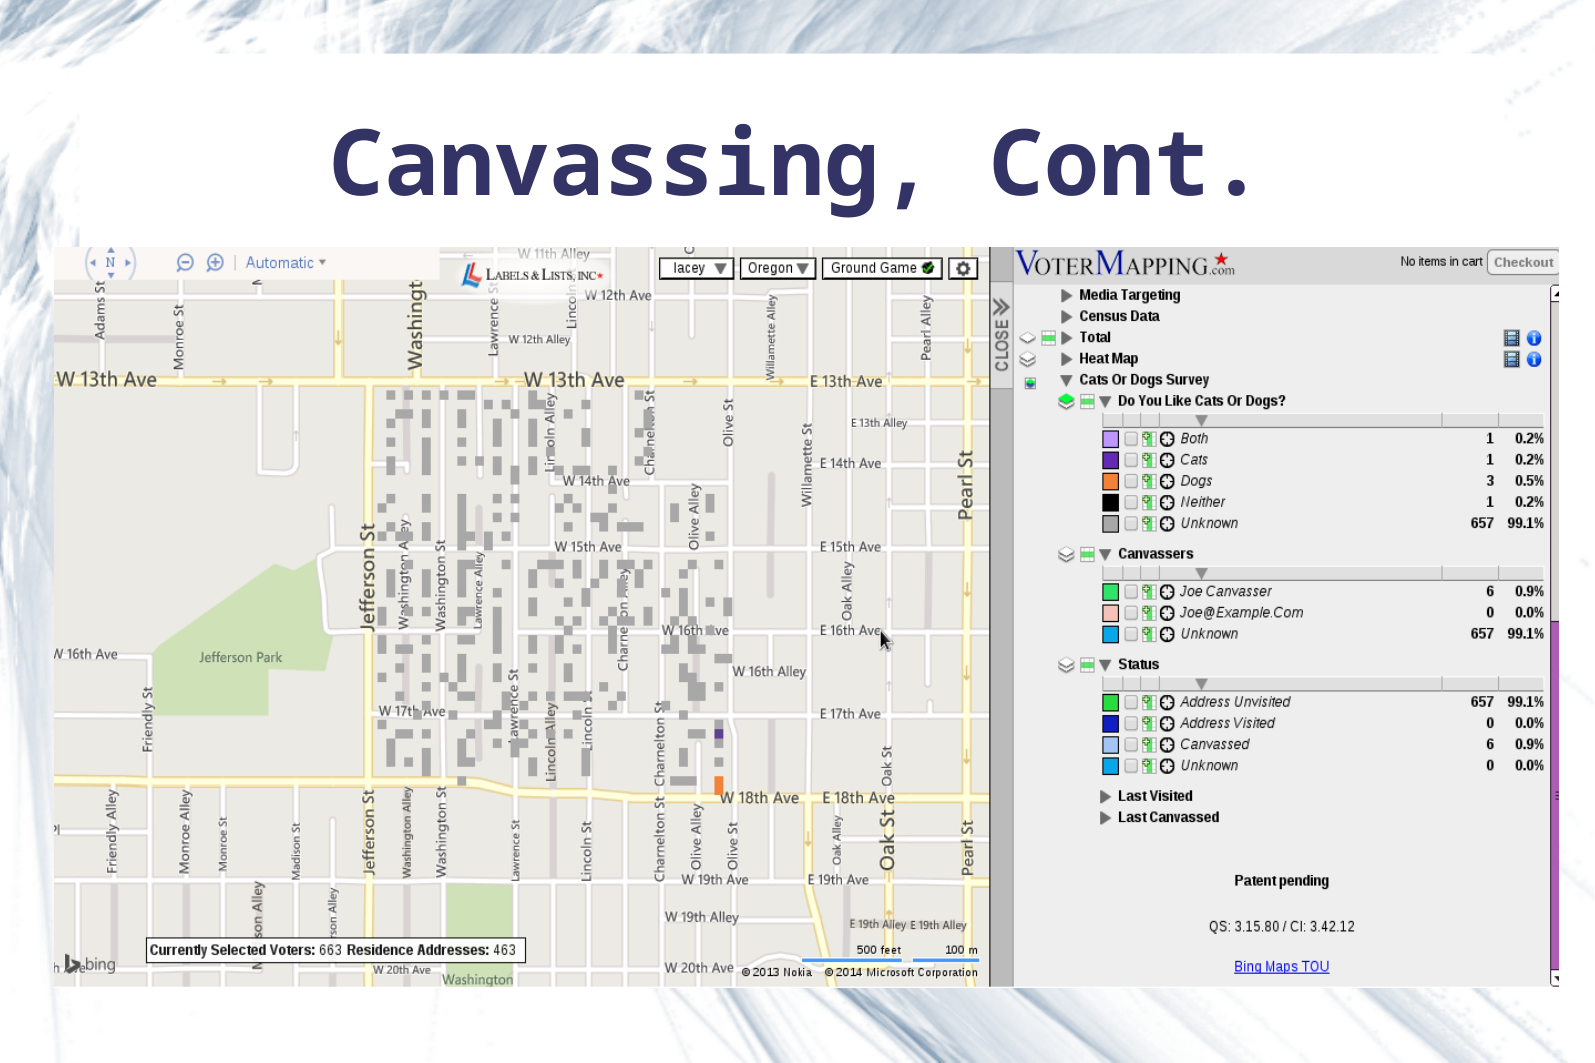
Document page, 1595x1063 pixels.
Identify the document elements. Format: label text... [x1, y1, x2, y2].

picture [0, 0, 1595, 1063]
title Canvassing, Cont. [79, 62, 1515, 247]
